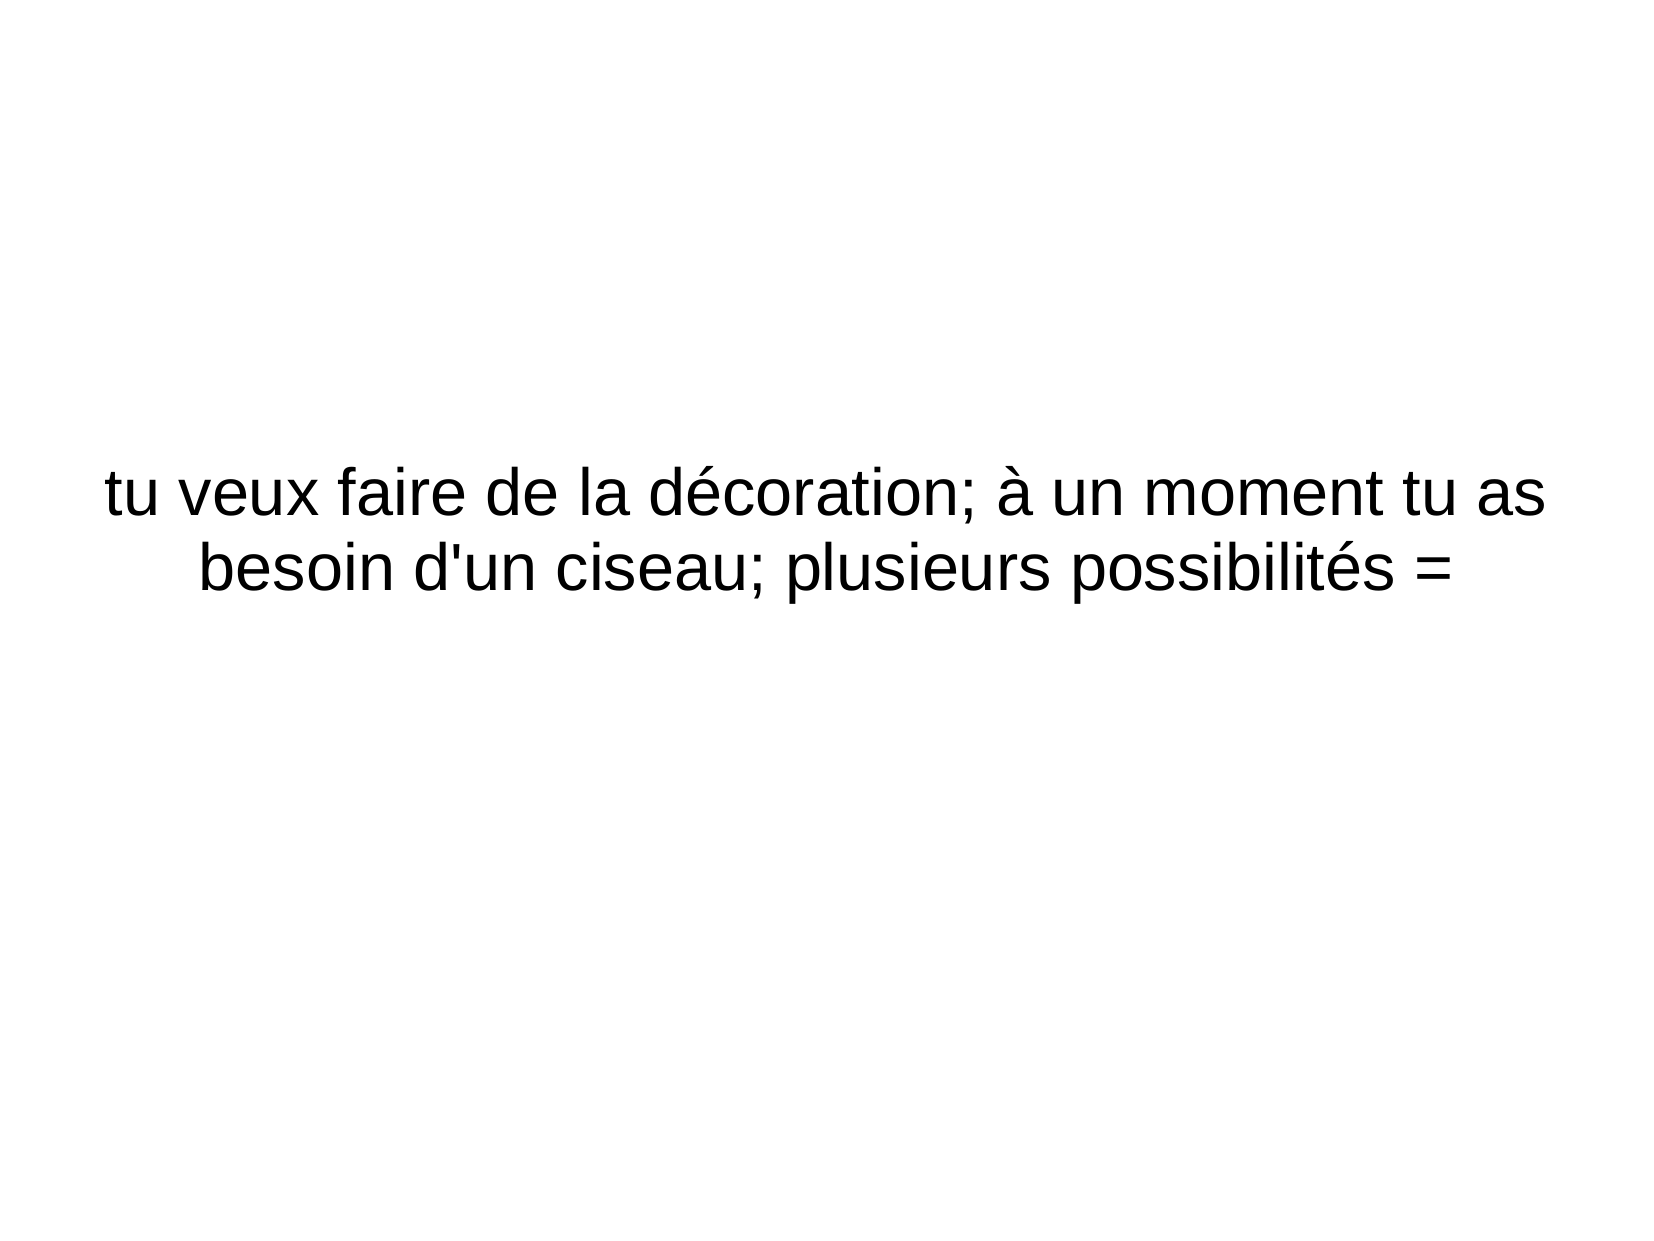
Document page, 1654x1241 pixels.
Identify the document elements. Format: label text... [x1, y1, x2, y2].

subtitle tu veux faire de la décoration; à un moment tu as besoin d'un ciseau; plusieurs possibilités = [82, 49, 1571, 1010]
